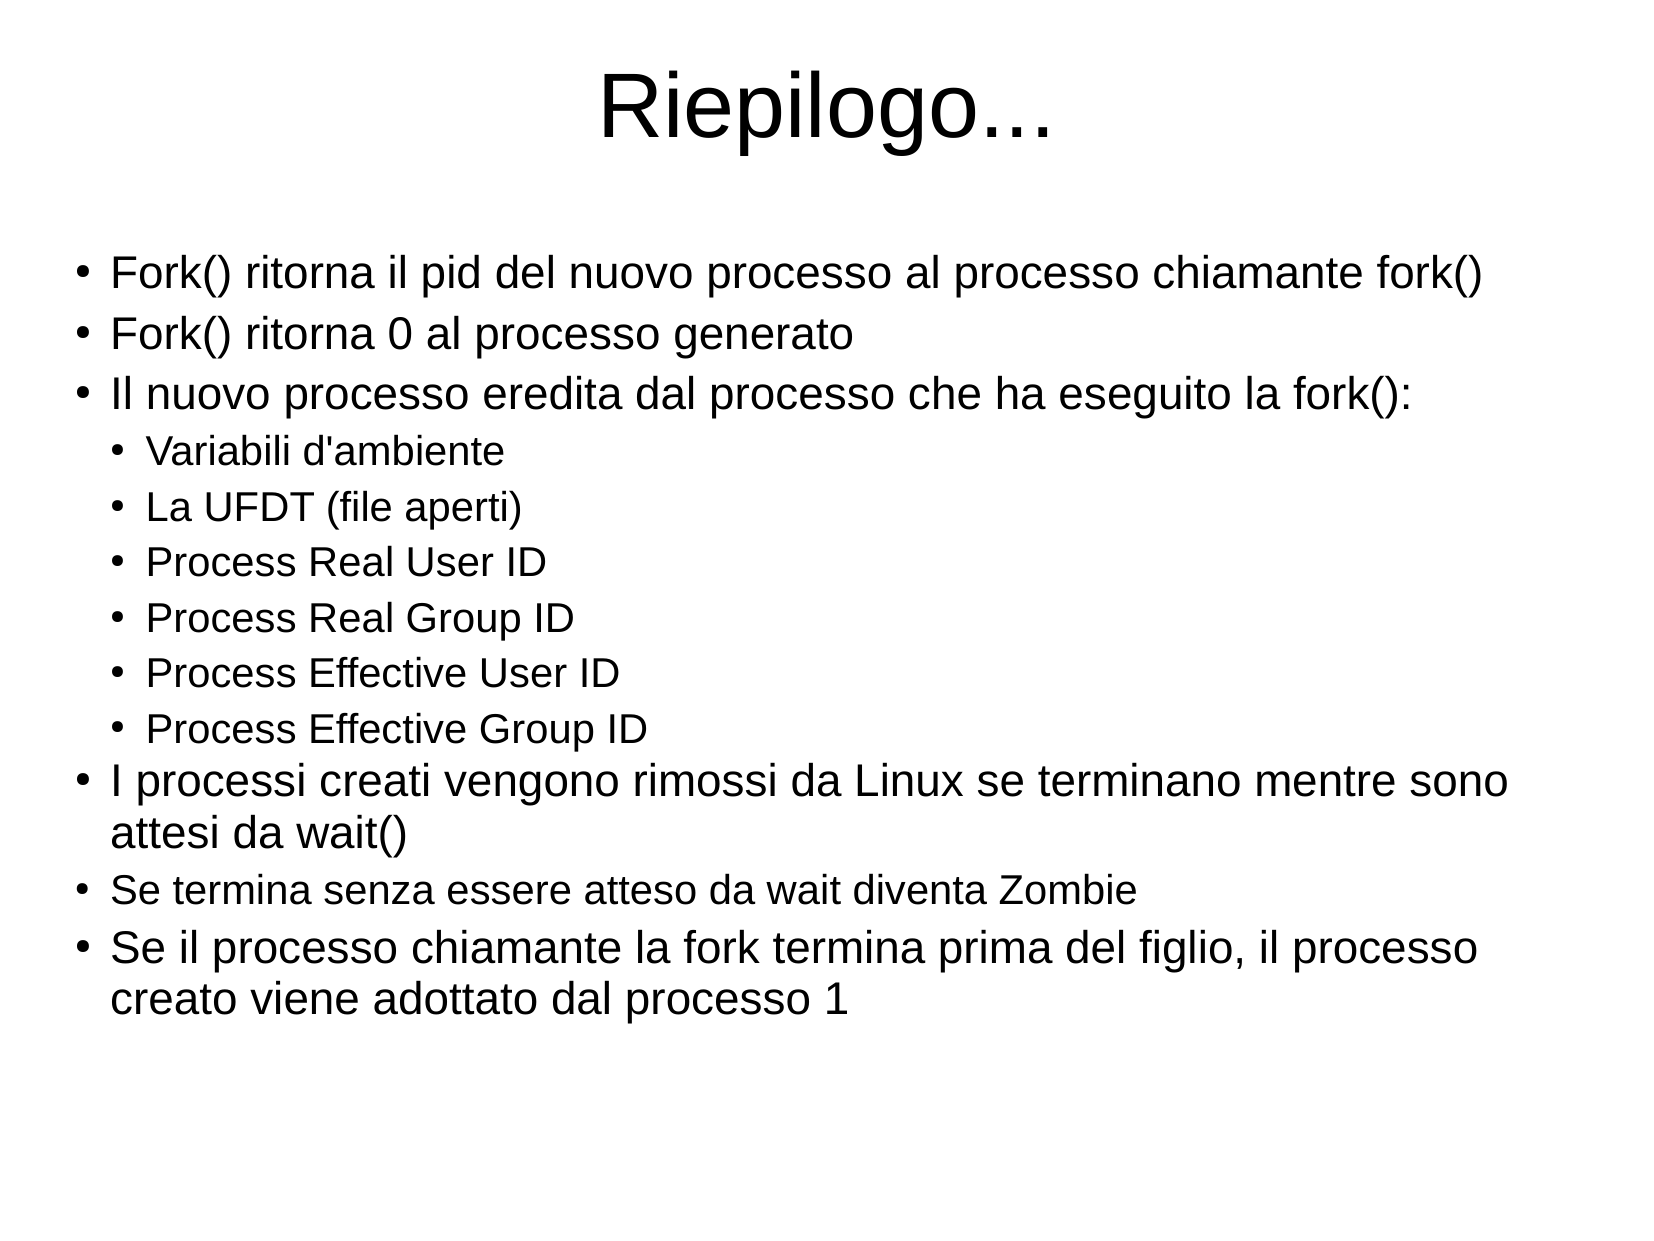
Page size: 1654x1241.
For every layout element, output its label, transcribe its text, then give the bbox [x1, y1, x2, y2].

title Riepilogo... [82, 2, 1571, 210]
text_box Fork() ritorna il pid del nuovo processo al processo chiamante fork() Fork() ritorna 0 al processo generato Il nuovo processo eredita dal processo che ha eseguito la fork(): Variabili d'ambiente La UFDT (file aperti) Process Real User ID Process Real Group ID Process Effective User ID Process Effective Group ID [60, 240, 1561, 747]
text_box I processi creati vengono rimossi da Linux se terminano mentre sono attesi da wait() Se termina senza essere atteso da wait diventa Zombie Se il processo chiamante la fork termina prima del figlio, il processo creato viene adottato dal processo 1 [60, 747, 1561, 1033]
